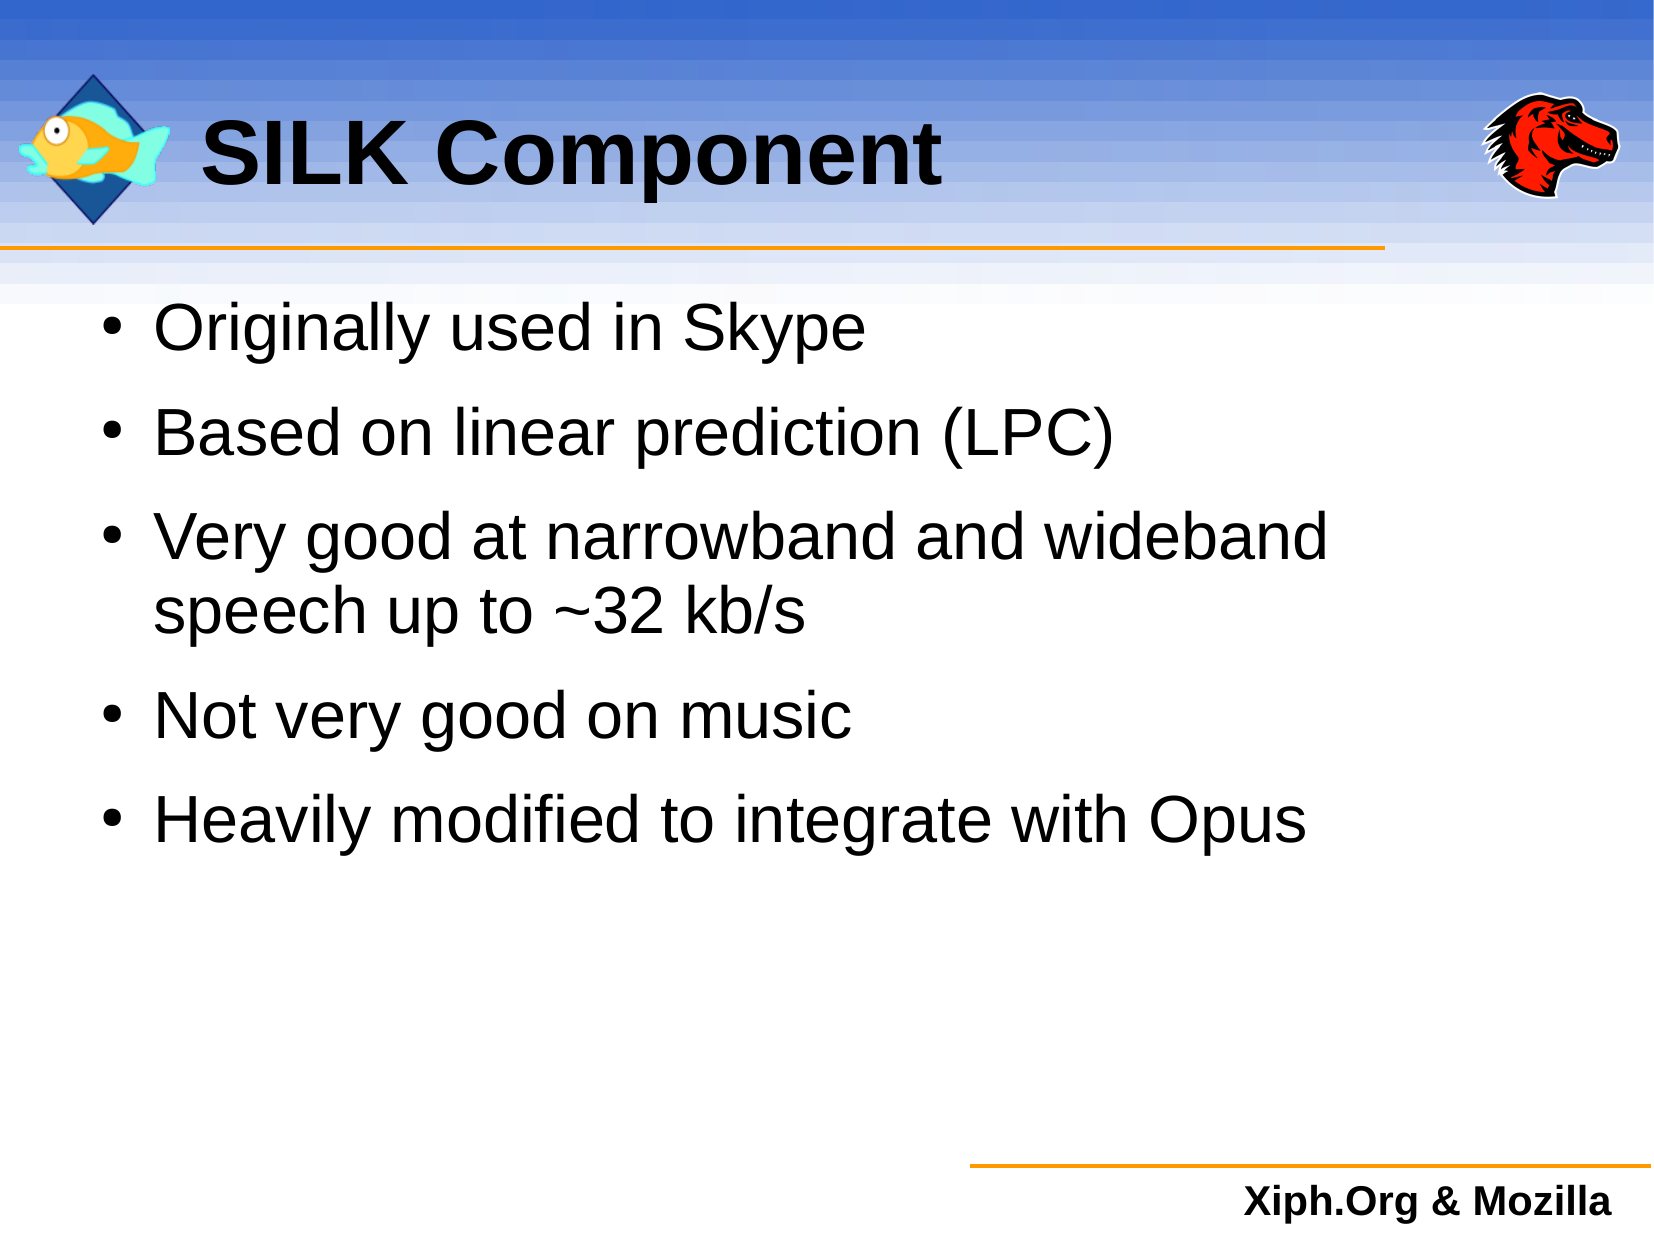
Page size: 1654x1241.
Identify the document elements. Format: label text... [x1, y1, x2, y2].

picture [0, 0, 1654, 1241]
list Originally used in Skype Based on linear prediction (LPC) Very good at narrowband and wideband speech up to ~32 kb/s Not very good on music Heavily modified to integrate with Opus [82, 290, 1538, 1010]
title SILK Component [200, 49, 1571, 257]
